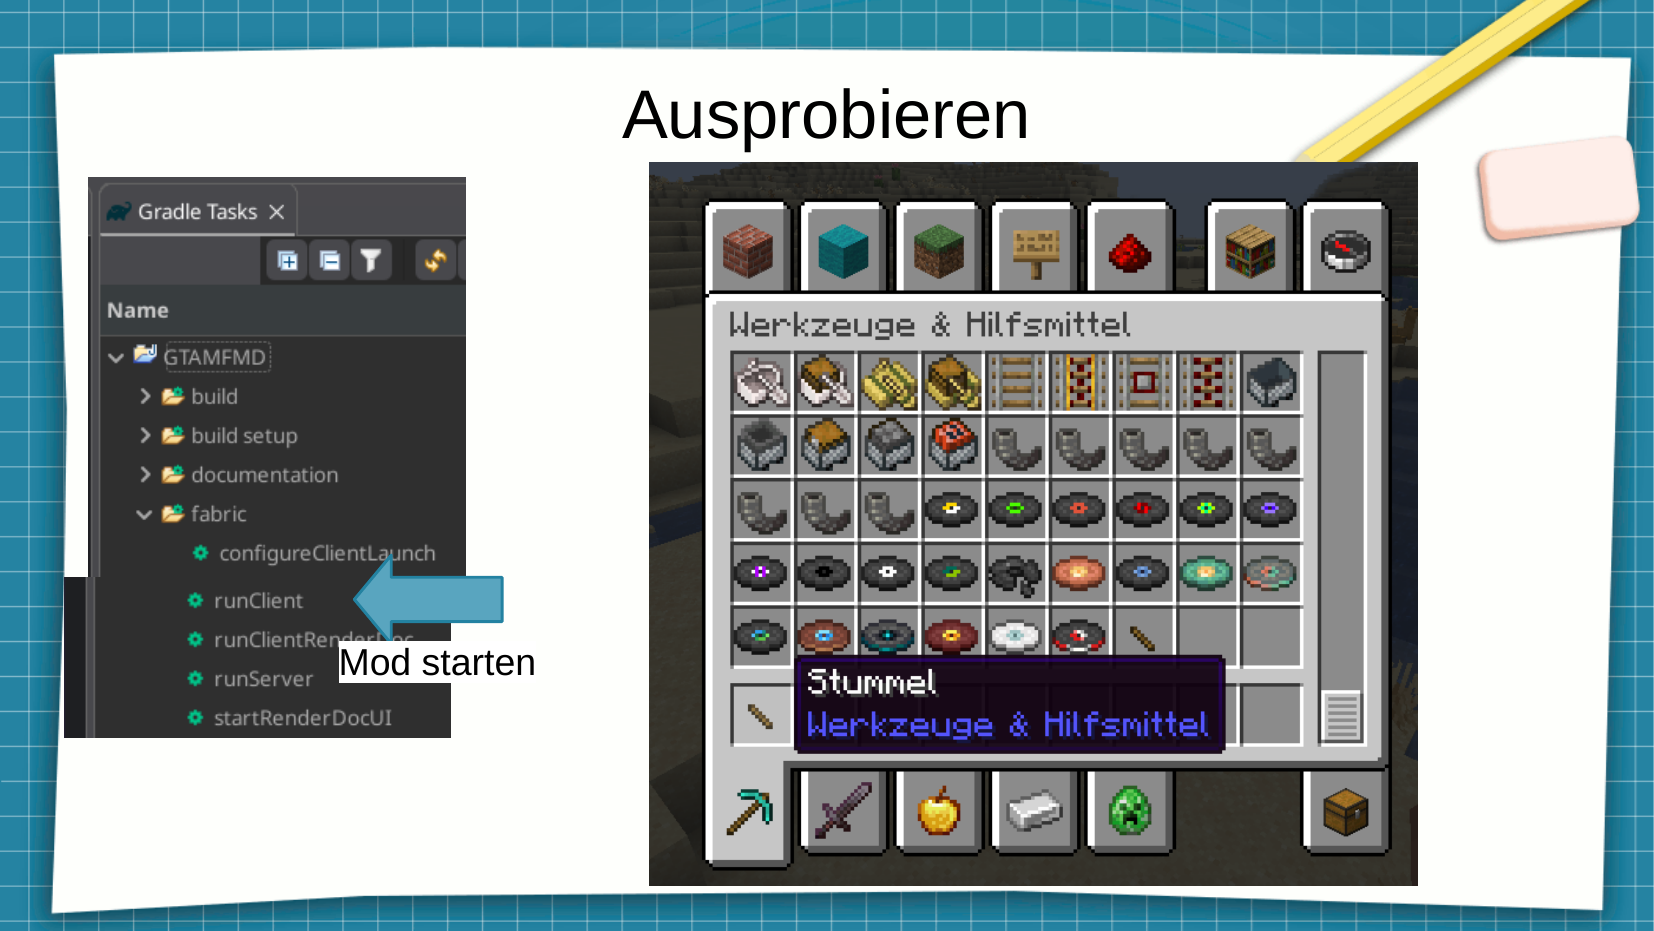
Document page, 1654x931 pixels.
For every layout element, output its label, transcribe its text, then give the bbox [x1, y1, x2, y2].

picture [0, 0, 1654, 931]
title Ausprobieren [82, 37, 1571, 193]
text_box Mod starten [354, 555, 503, 641]
